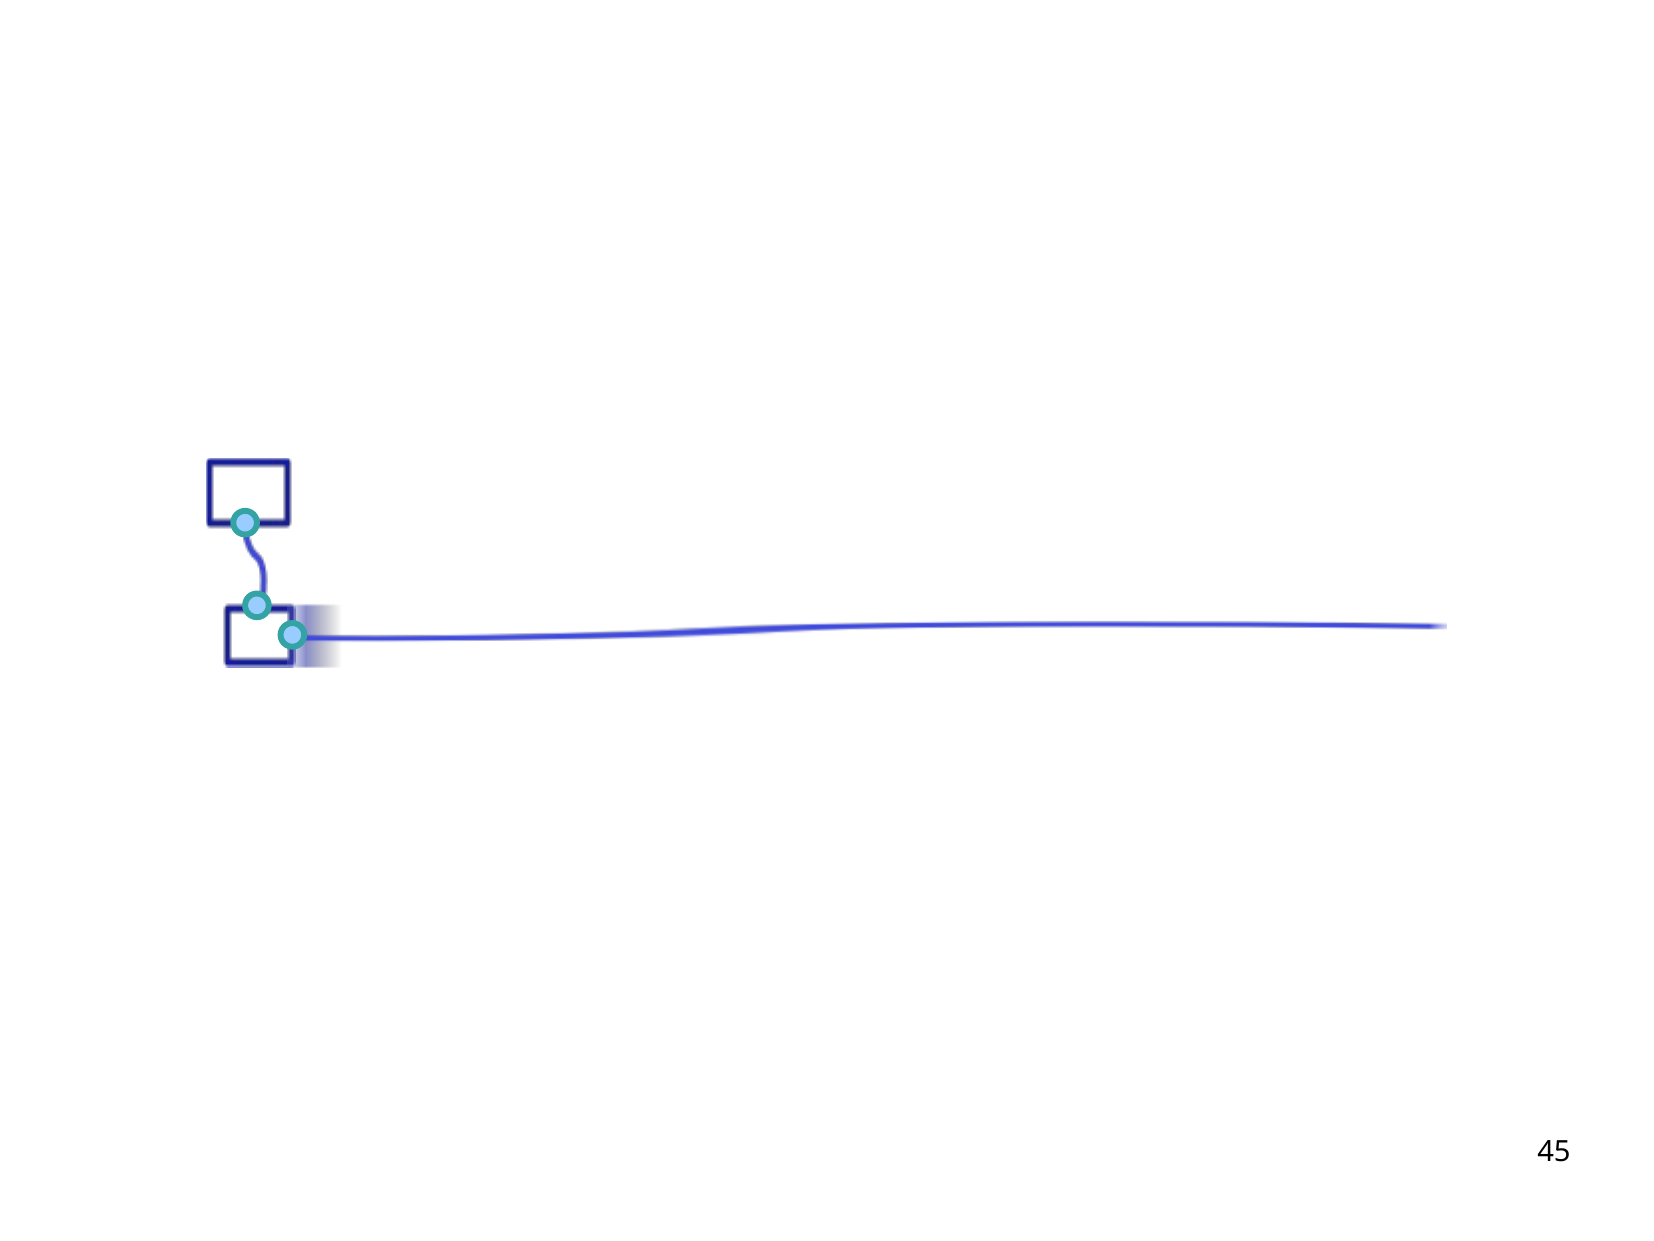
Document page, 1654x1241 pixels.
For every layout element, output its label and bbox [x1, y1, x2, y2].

picture [304, 604, 1431, 667]
picture [206, 458, 296, 668]
